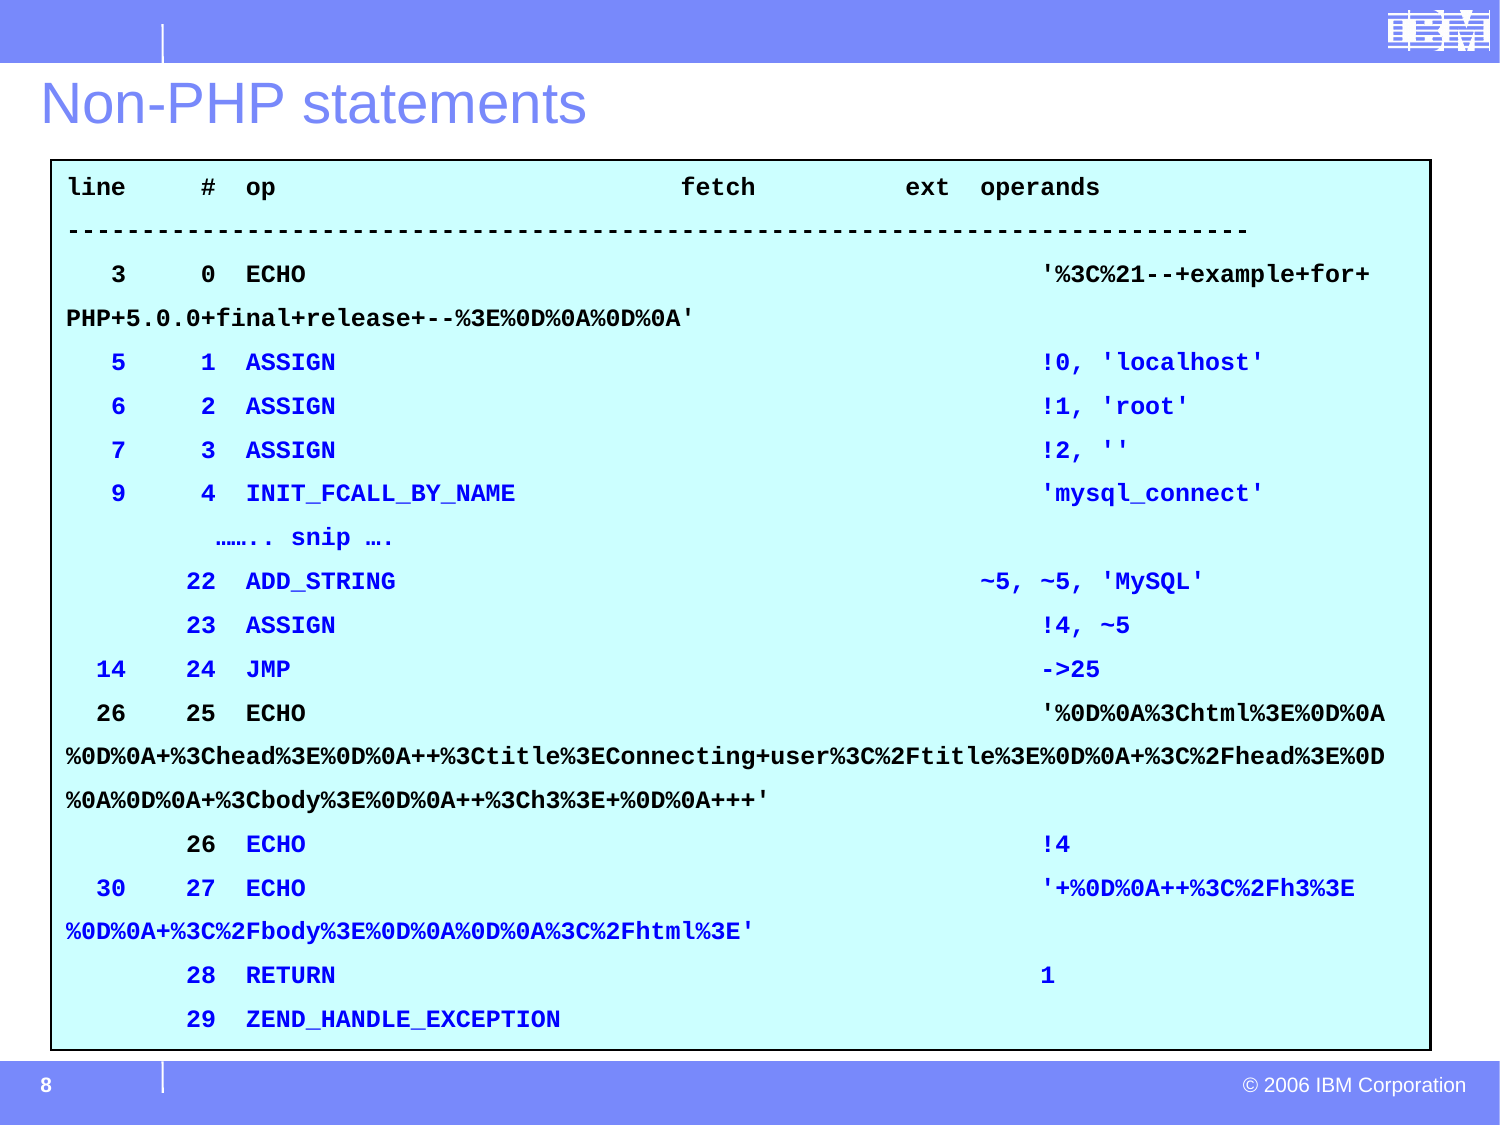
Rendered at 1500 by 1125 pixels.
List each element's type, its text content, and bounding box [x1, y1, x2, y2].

title Non-PHP statements [25, 40, 1378, 143]
text_box line # op fetch ext operands ------------------------------------------------------------------------------- 3 0 ECHO '%3C%21--+example+for+ PHP+5.0.0+final+release+--%3E%0D%0A%0D%0A' 5 1 ASSIGN !0, 'localhost' 6 2 ASSIGN !1, 'root' 7 3 ASSIGN !2, '' 9 4 INIT_FCALL_BY_NAME 'mysql_connect' …….. snip …. 22 ADD_STRING ~5, ~5, 'MySQL' 23 ASSIGN !4, ~5 14 24 JMP ->25 26 25 ECHO '%0D%0A%3Chtml%3E%0D%0A %0D%0A+%3Chead%3E%0D%0A++%3Ctitle%3EConnecting+user%3C%2Ftitle%3E%0D%0A+%3C%2Fhead%3E%0D %0A%0D%0A+%3Cbody%3E%0D%0A++%3Ch3%3E+%0D%0A+++' 26 ECHO !4 30 27 ECHO '+%0D%0A++%3C%2Fh3%3E %0D%0A+%3C%2Fbody%3E%0D%0A%0D%0A%3C%2Fhtml%3E' 28 RETURN 1 29 ZEND_HANDLE_EXCEPTION [51, 159, 1431, 1050]
